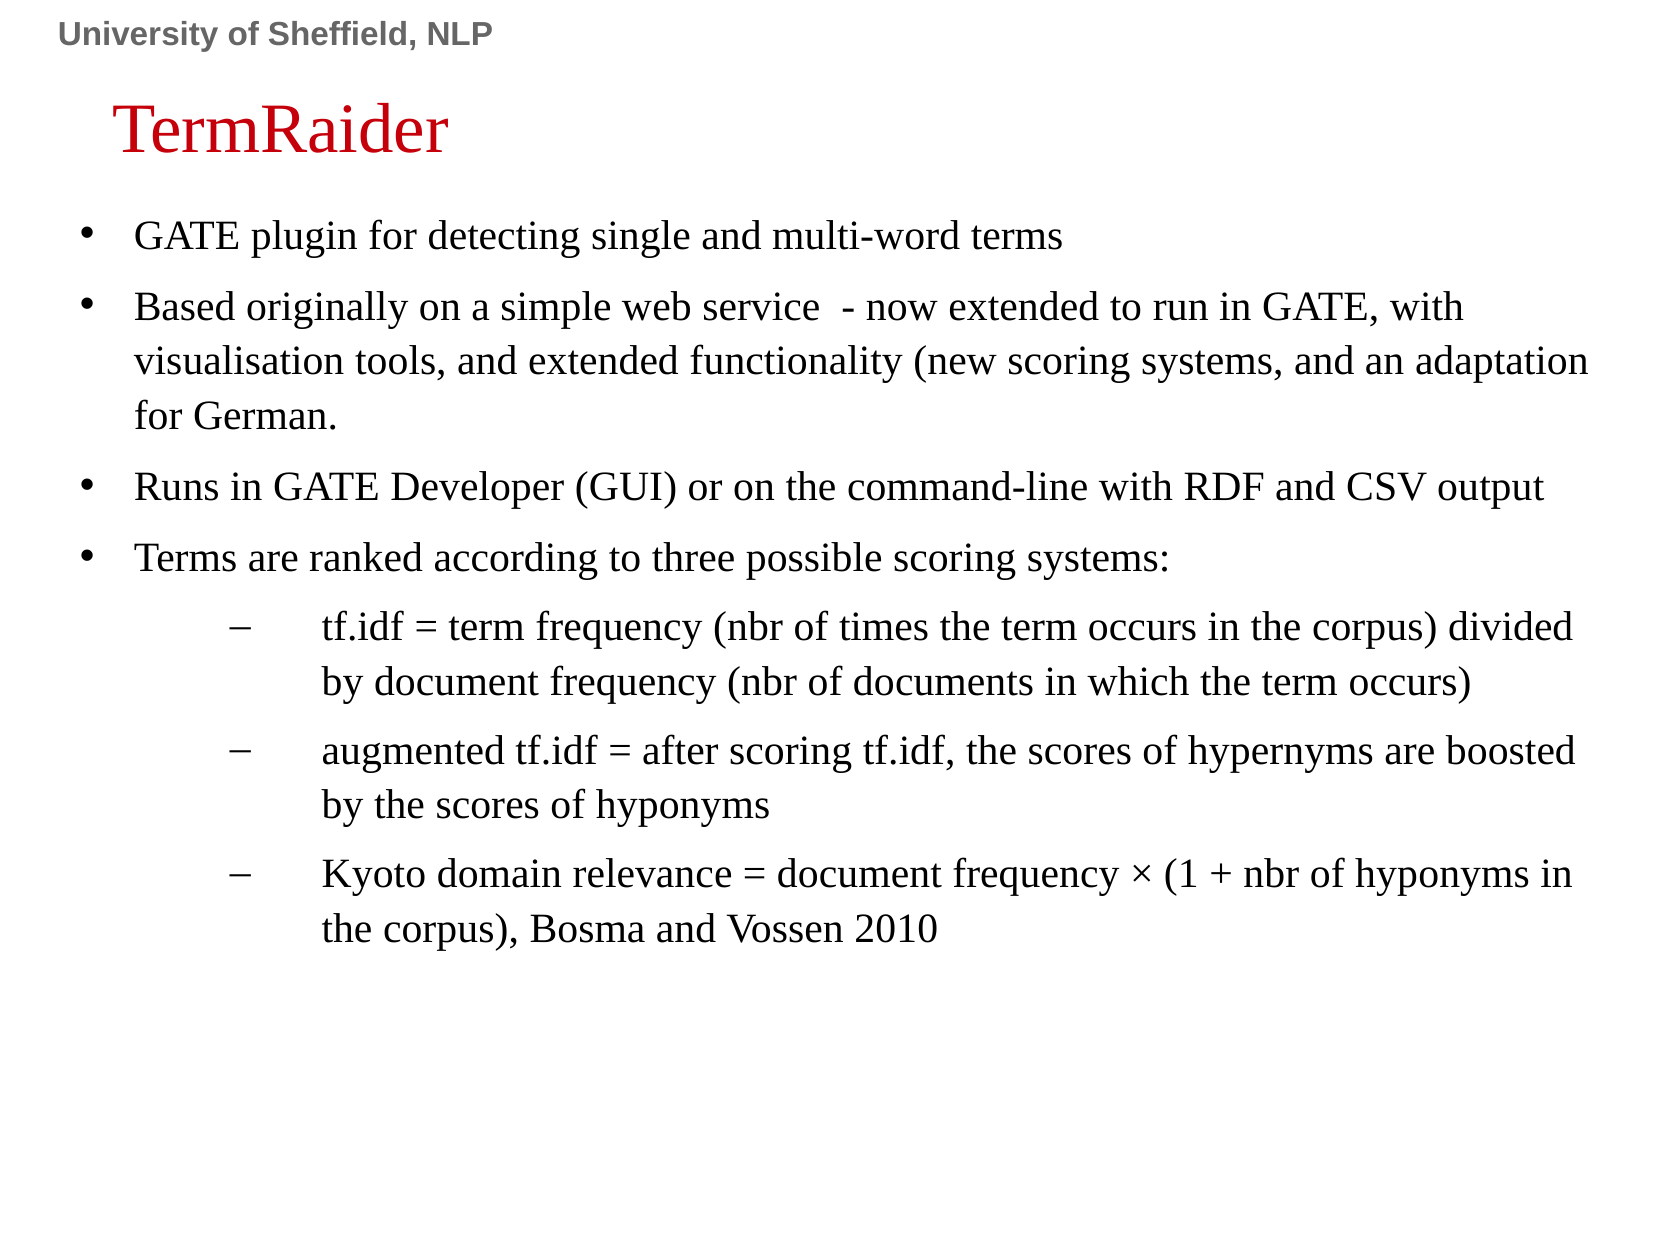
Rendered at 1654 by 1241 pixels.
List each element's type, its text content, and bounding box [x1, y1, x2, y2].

list GATE plugin for detecting single and multi-word terms Based originally on a simple web service - now extended to run in GATE, with visualisation tools, and extended functionality (new scoring systems, and an adaptation for German. Runs in GATE Developer (GUI) or on the command-line with RDF and CSV output Terms are ranked according to three possible scoring systems: tf.idf = term frequency (nbr of times the term occurs in the corpus) divided by document frequency (nbr of documents in which the term occurs) augmented tf.idf = after scoring tf.idf, the scores of hypernyms are boosted by the scores of hyponyms Kyoto domain relevance = document frequency × (1 + nbr of hyponyms in the corpus), Bosma and Vossen 2010 [65, 195, 1628, 1205]
title TermRaider [97, 21, 1595, 195]
